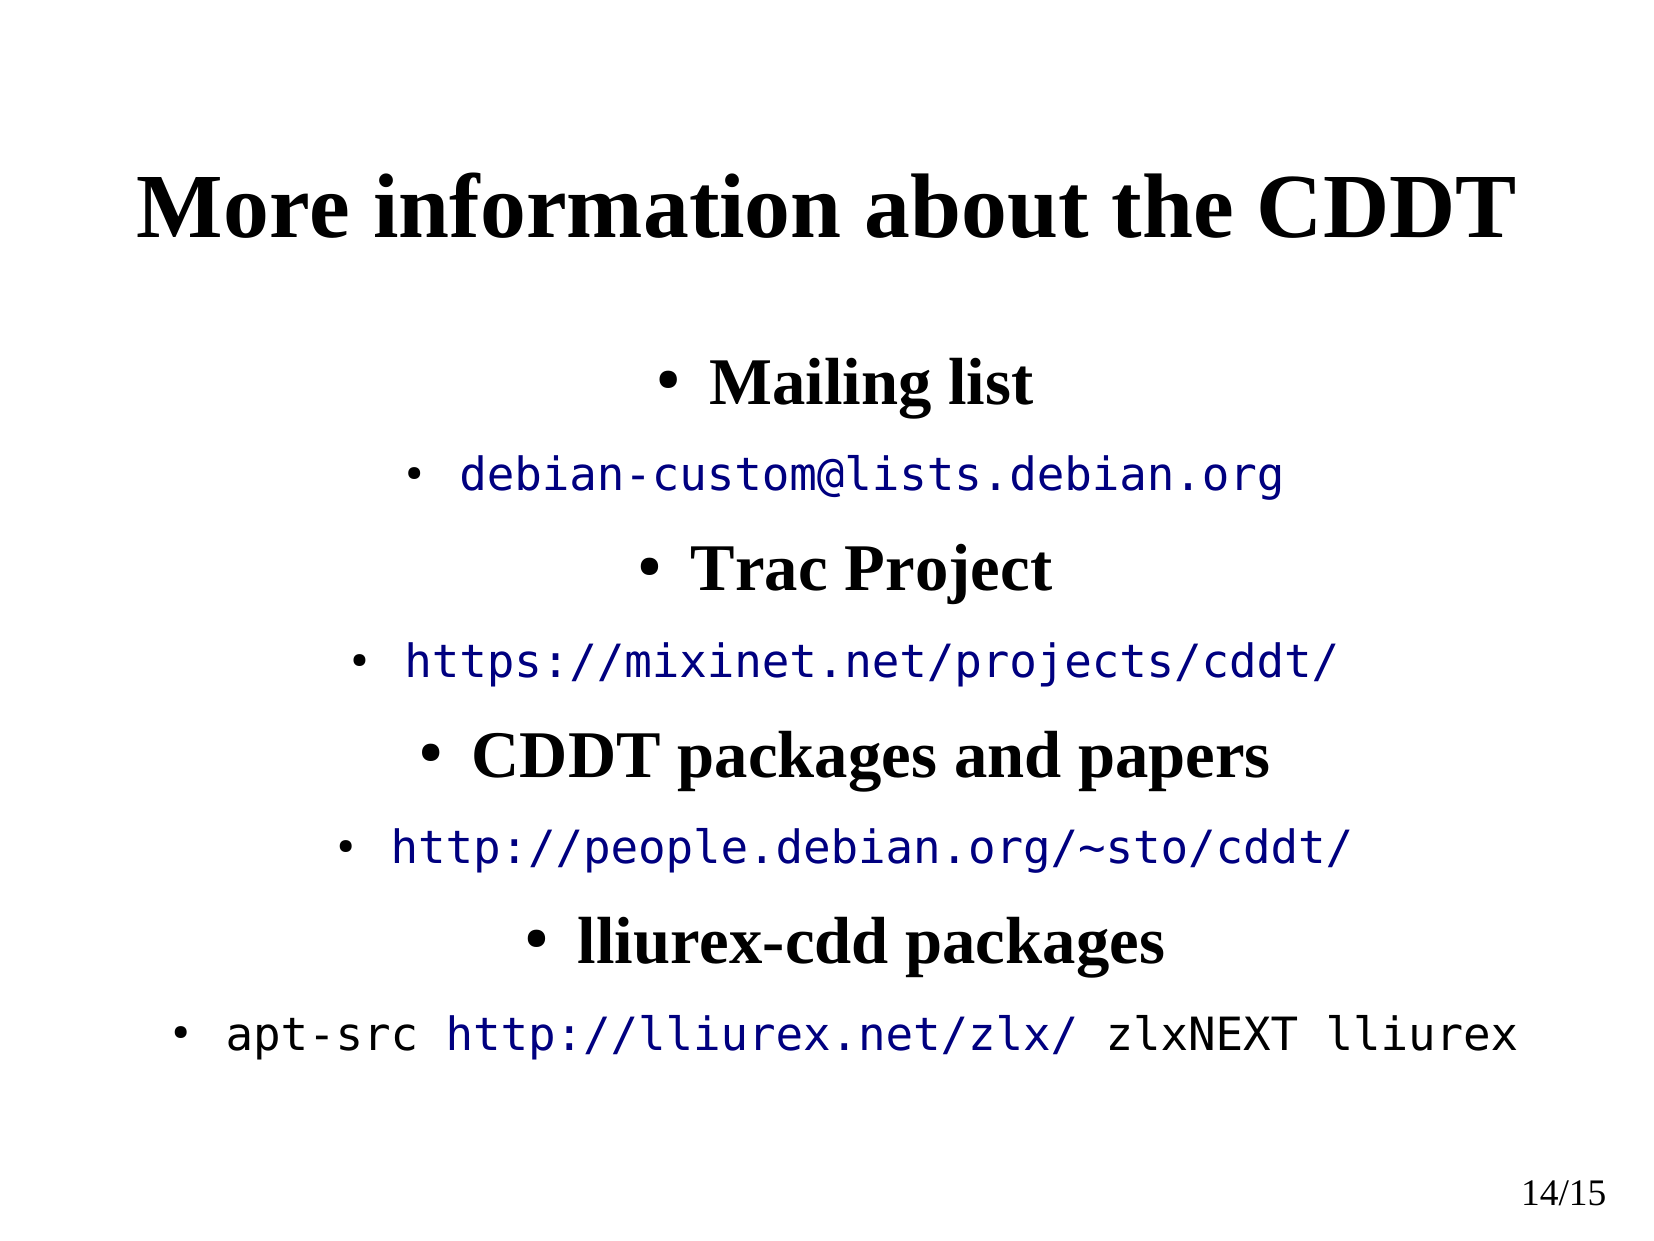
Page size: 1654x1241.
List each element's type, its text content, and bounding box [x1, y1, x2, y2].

title More information about the CDDT [121, 102, 1534, 311]
list Mailing list debian-custom@lists.debian.org Trac Project https://mixinet.net/projects/cddt/ CDDT packages and papers http://people.debian.org/~sto/cddt/ lliurex-cdd packages apt-src http://lliurex.net/zlx/ zlxNEXT lliurex [121, 344, 1534, 1127]
